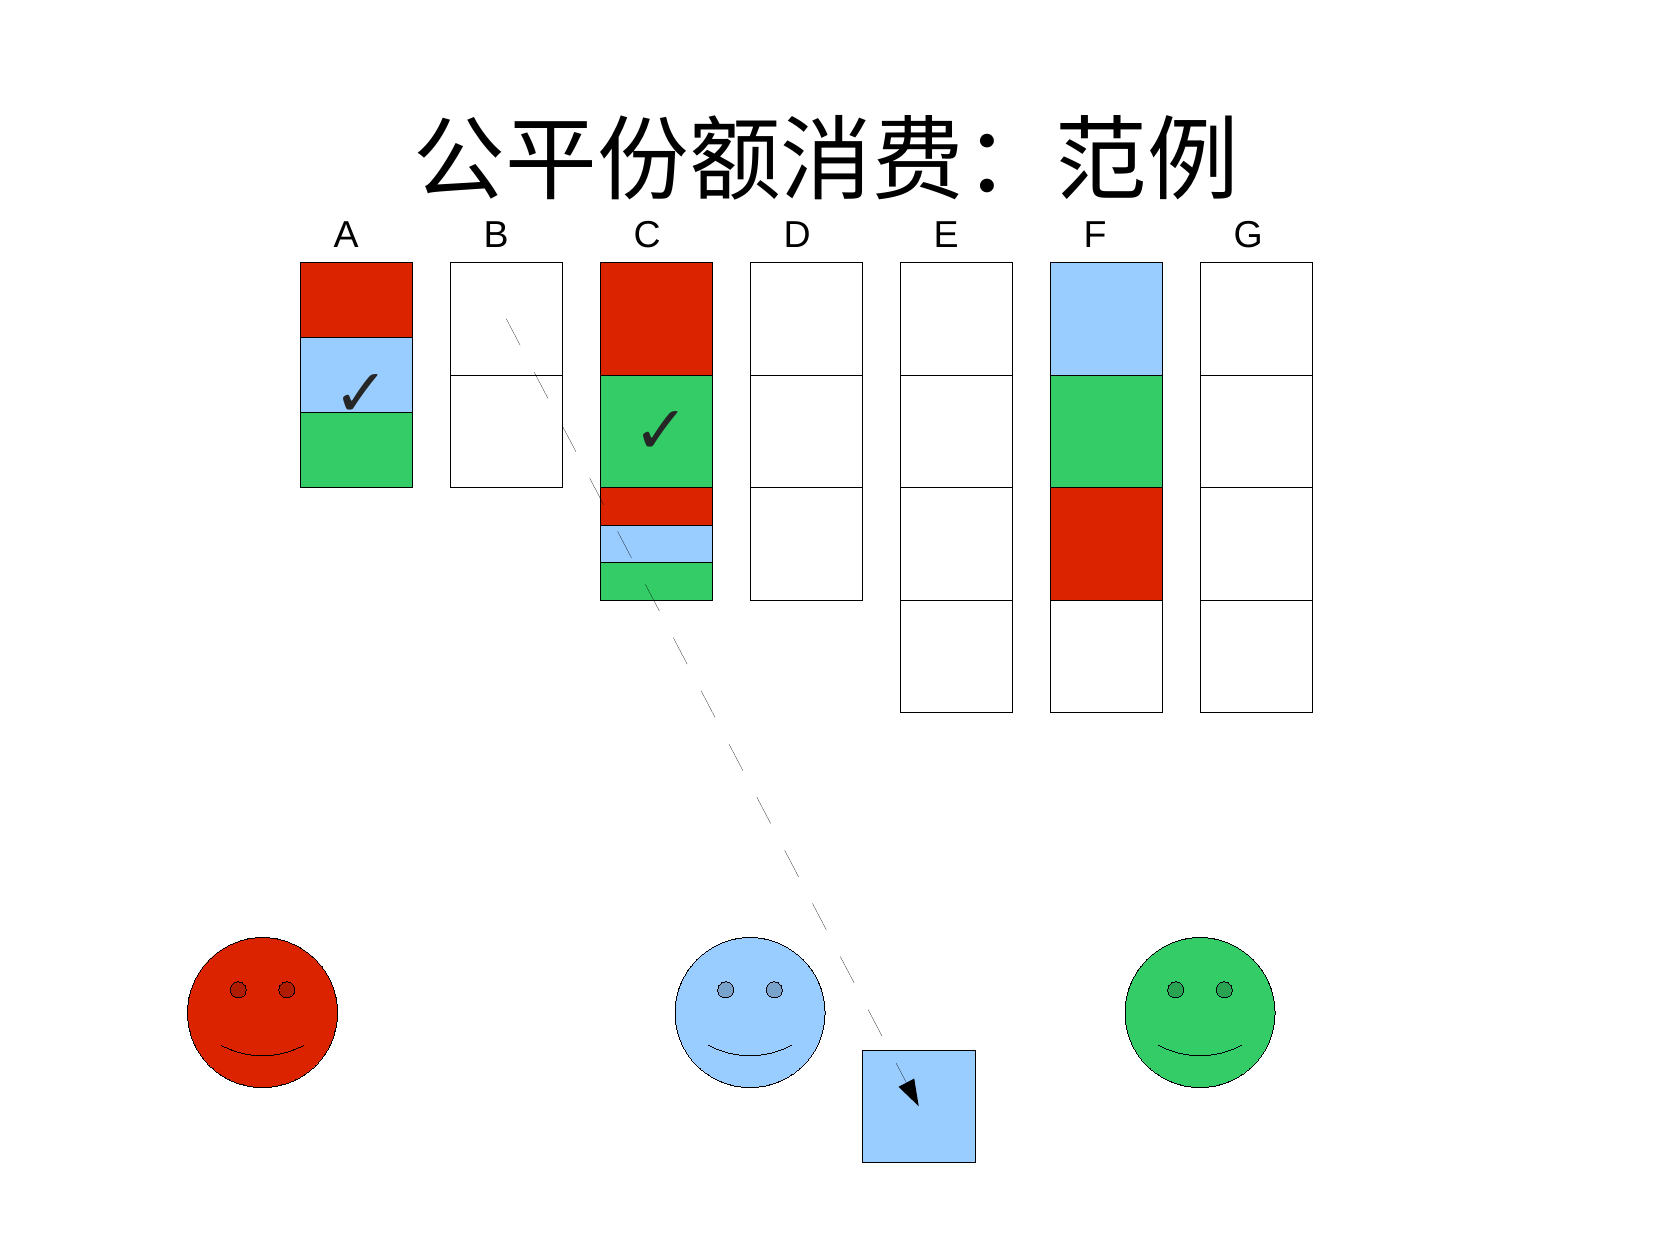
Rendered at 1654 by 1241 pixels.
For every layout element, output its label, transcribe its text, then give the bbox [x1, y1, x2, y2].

text_box [300, 262, 413, 488]
text_box ✓ [618, 375, 713, 469]
text_box [1200, 262, 1313, 713]
text_box [600, 262, 713, 601]
text_box [1050, 262, 1163, 713]
text_box E [918, 206, 975, 264]
text_box ✓ [318, 337, 413, 431]
text_box A [318, 206, 376, 264]
text_box [750, 262, 863, 601]
text_box B [468, 206, 526, 264]
text_box [450, 262, 563, 488]
text_box F [1068, 206, 1126, 264]
text_box D [768, 205, 826, 263]
text_box [900, 262, 1013, 713]
text_box [1125, 937, 1276, 1088]
text_box [187, 937, 338, 1088]
text_box G [1218, 205, 1276, 263]
text_box [675, 937, 826, 1088]
text_box [862, 1050, 976, 1163]
title 公平份额消费：范例 [82, 49, 1571, 257]
text_box C [618, 205, 675, 263]
